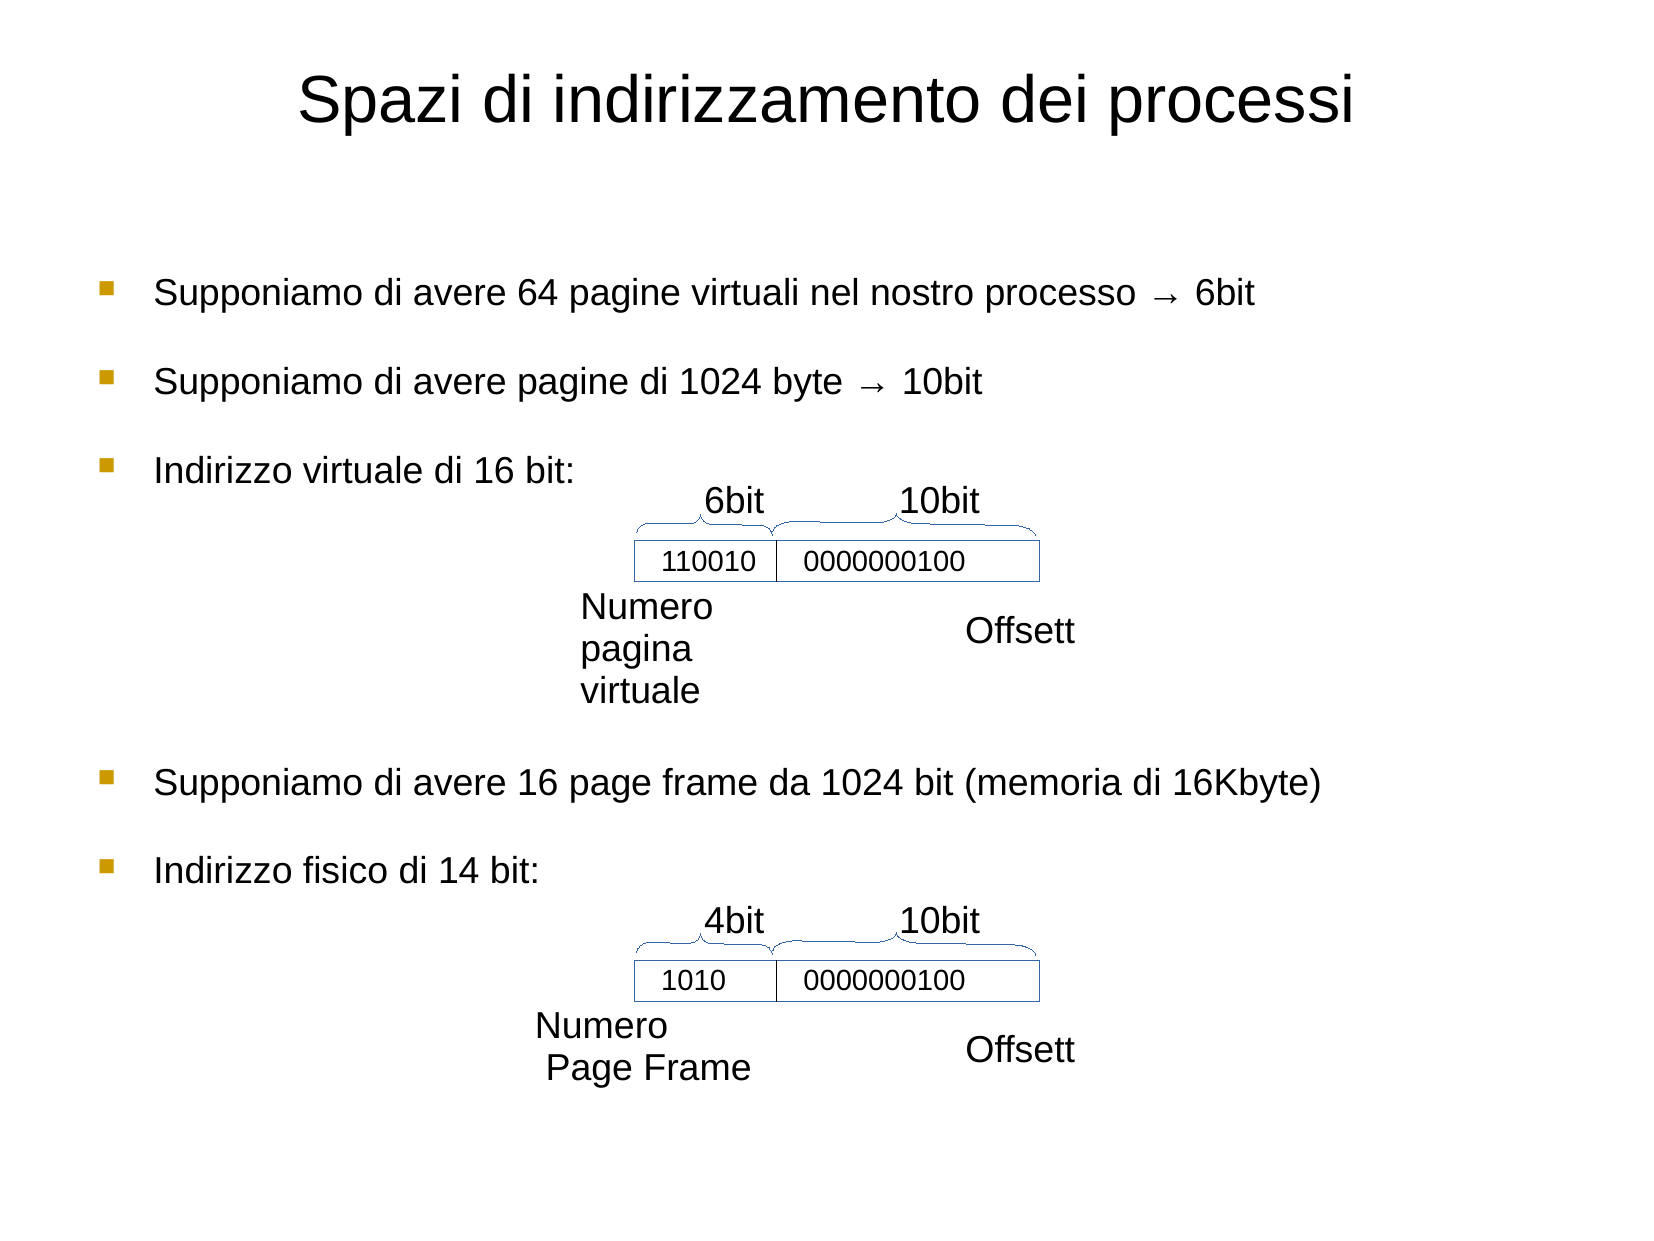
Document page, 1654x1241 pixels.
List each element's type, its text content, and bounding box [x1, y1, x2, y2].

text_box Numero pagina virtuale [565, 578, 753, 719]
text_box Offsett [950, 602, 1101, 659]
text_box 10bit [884, 891, 996, 949]
text_box Numero Page Frame [520, 997, 792, 1097]
text_box Offsett [950, 1021, 1101, 1079]
text_box 1010 [646, 956, 788, 1005]
text_box 10bit [884, 472, 995, 530]
text_box 0000000100 [788, 956, 1017, 1005]
text_box 6bit [689, 472, 780, 530]
text_box 4bit [689, 891, 780, 949]
list Supponiamo di avere 64 pagine virtuali nel nostro processo → 6bit Supponiamo di avere pagine di 1024 byte → 10bit Indirizzo virtuale di 16 bit: Supponiamo di avere 16 page frame da 1024 bit (memoria di 16Kbyte) Indirizzo fisico di 14 bit: [82, 218, 1571, 1189]
title Spazi di indirizzamento dei processi [82, 0, 1571, 204]
text_box 110010 [646, 537, 788, 586]
text_box 0000000100 [788, 537, 1017, 586]
